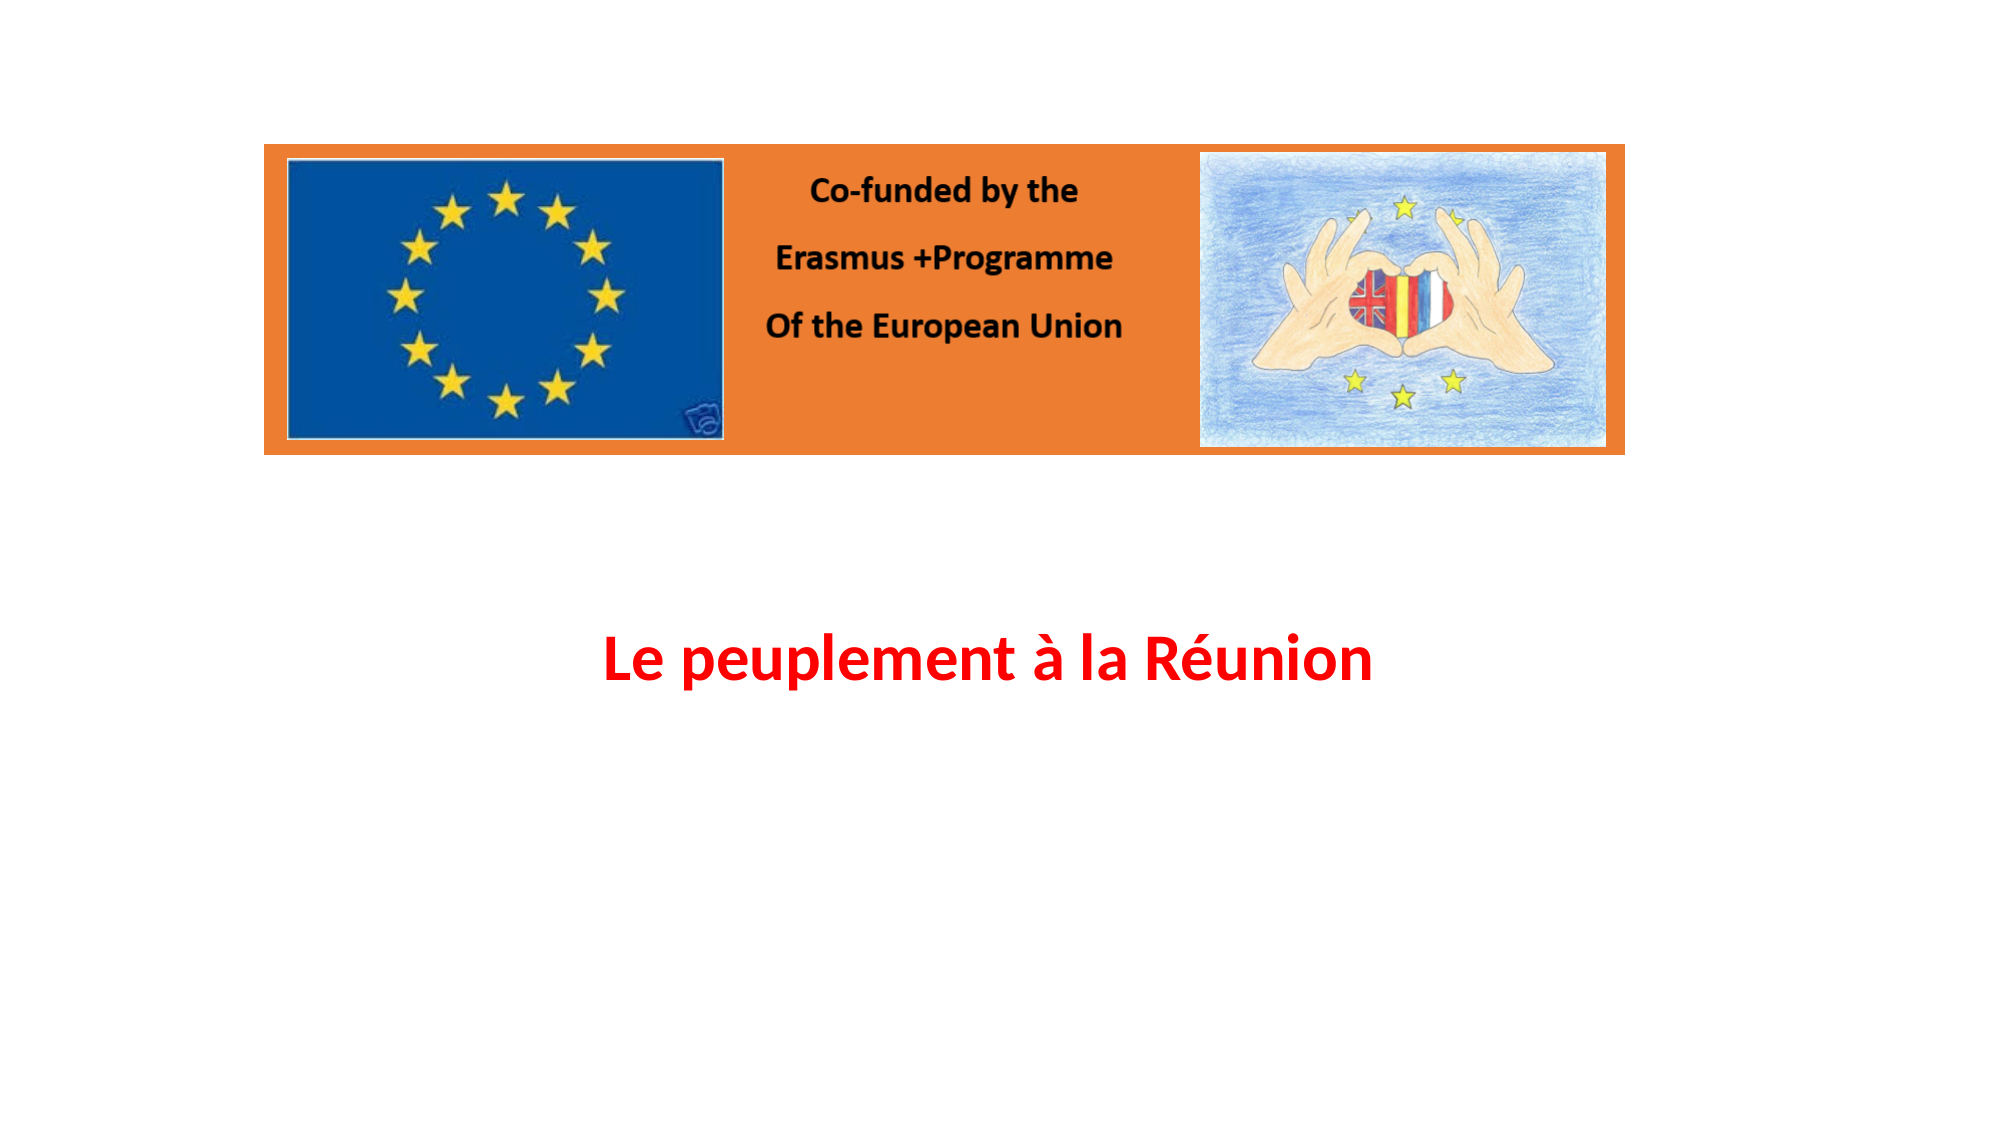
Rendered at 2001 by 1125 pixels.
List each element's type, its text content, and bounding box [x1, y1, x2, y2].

picture [264, 144, 1625, 455]
text_box Le peuplement à la Réunion [186, 623, 1792, 719]
